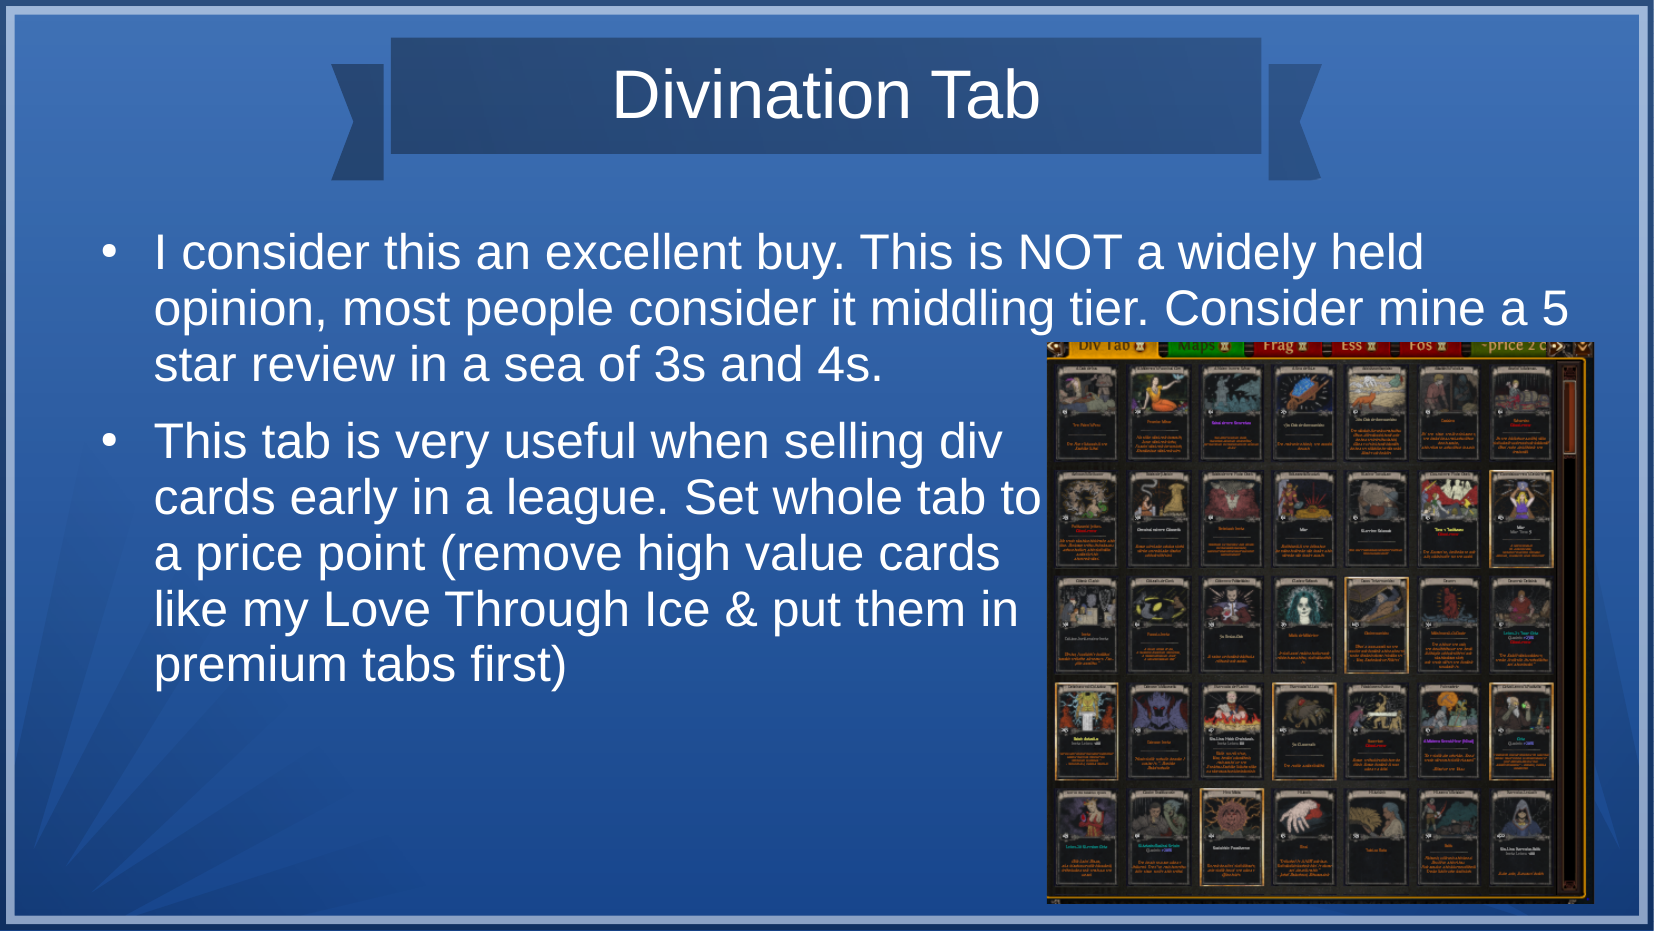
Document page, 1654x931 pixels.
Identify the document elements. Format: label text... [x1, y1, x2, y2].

list I consider this an excellent buy. This is NOT a widely held opinion, most people consider it middling tier. Consider mine a 5 star review in a sea of 3s and 4s. This tab is very useful when selling div cards early in a league. Set whole tab to a price point (remove high value cards like my Love Through Ice & put them in premium tabs first) [82, 224, 1571, 848]
picture [1046, 342, 1595, 904]
title Divination Tab [389, 35, 1264, 154]
